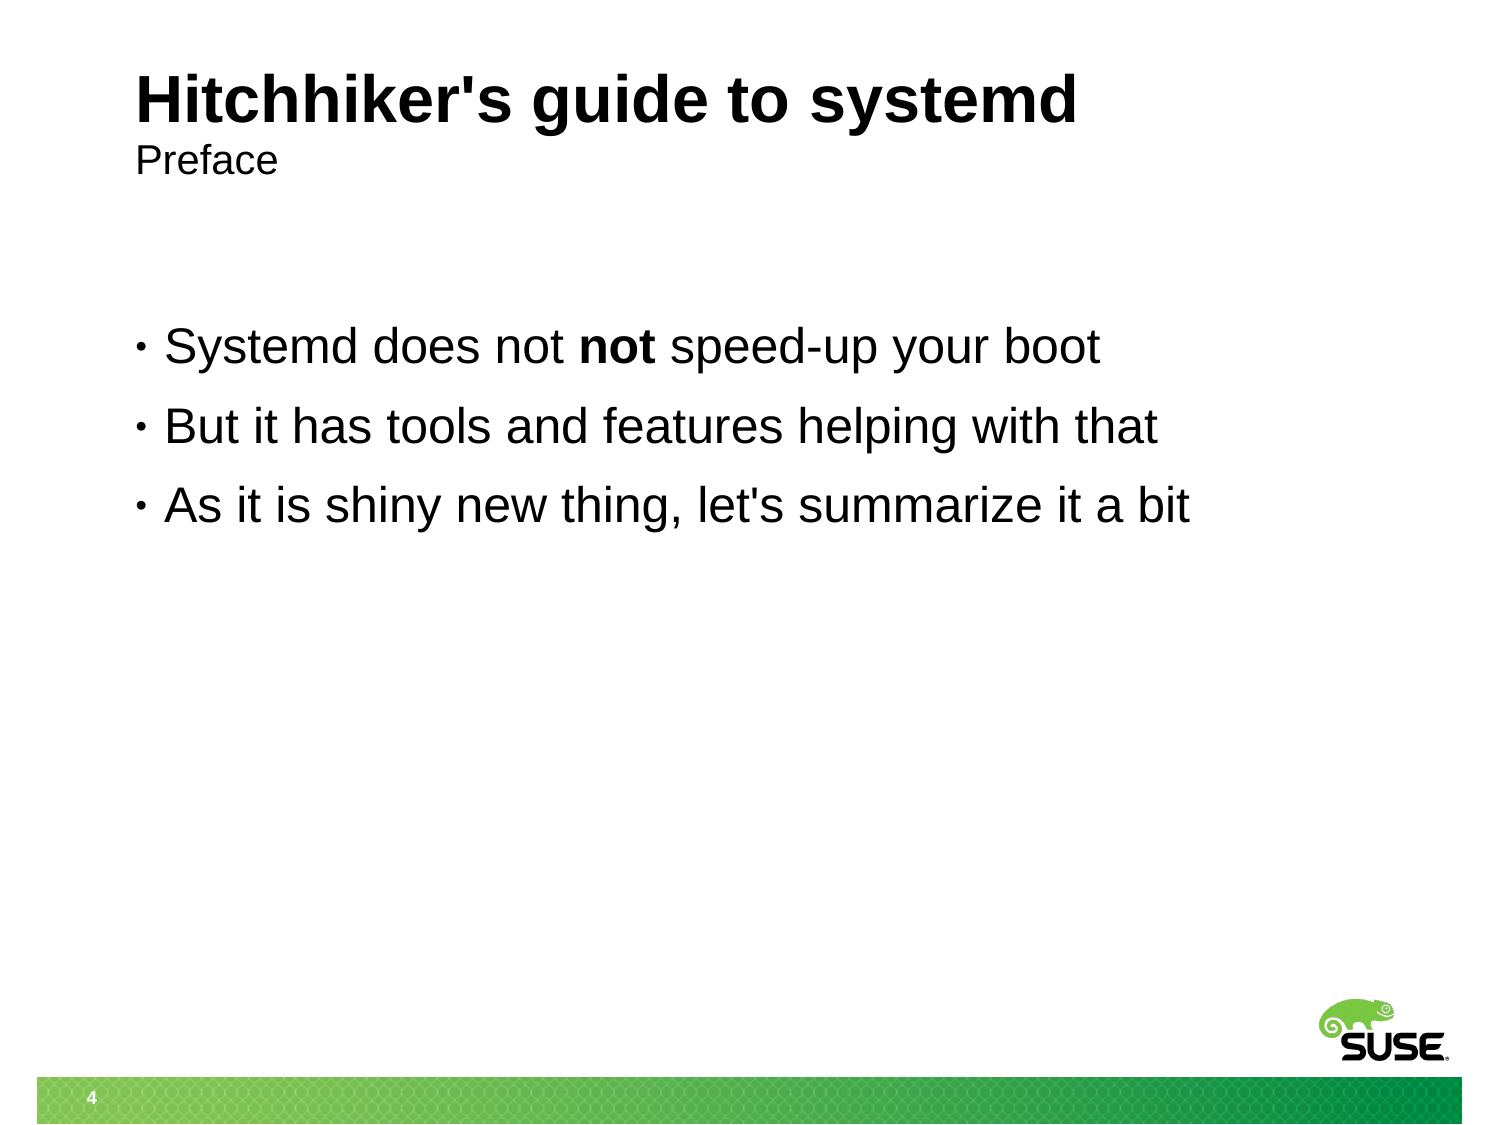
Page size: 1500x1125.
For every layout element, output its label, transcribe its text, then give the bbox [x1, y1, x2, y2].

picture [37, 1077, 1462, 1124]
picture [1319, 999, 1449, 1061]
title Hitchhiker's guide to systemd Preface [135, 41, 1372, 204]
list Systemd does not not speed-up your boot But it has tools and features helping with that As it is shiny new thing, let's summarize it a bit [135, 238, 1372, 982]
